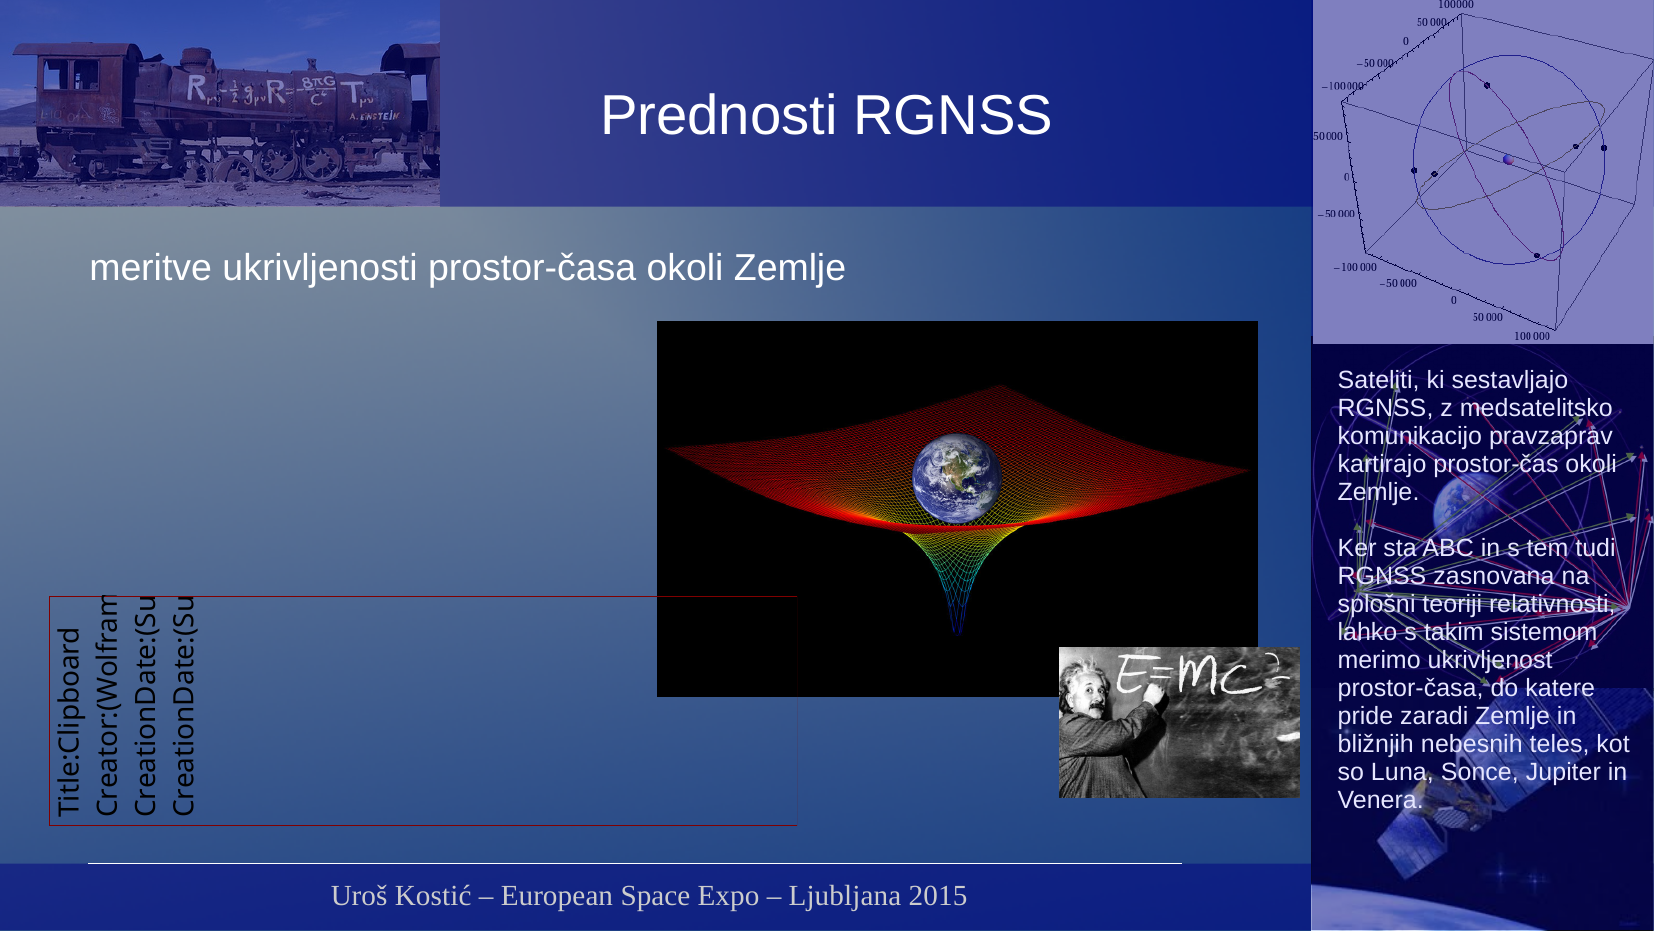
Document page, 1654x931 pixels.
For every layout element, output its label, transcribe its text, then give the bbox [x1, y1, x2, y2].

text_box meritve ukrivljenosti prostor-časa okoli Zemlje [58, 236, 886, 300]
text_box Sateliti, ki sestavljajo RGNSS, z medsatelitsko komunikacijo pravzaprav kartirajo prostor-čas okoli Zemlje. Ker sta ABC in s tem tudi RGNSS zasnovana na splošni teoriji relativnosti, lahko s takim sistemom merimo ukrivljenost prostor-časa, do katere pride zaradi Zemlje in bližnjih nebesnih teles, kot so Luna, Sonce, Jupiter in Venera. [1323, 358, 1649, 826]
title Prednosti RGNSS [82, 37, 1571, 193]
picture [0, 207, 1311, 863]
